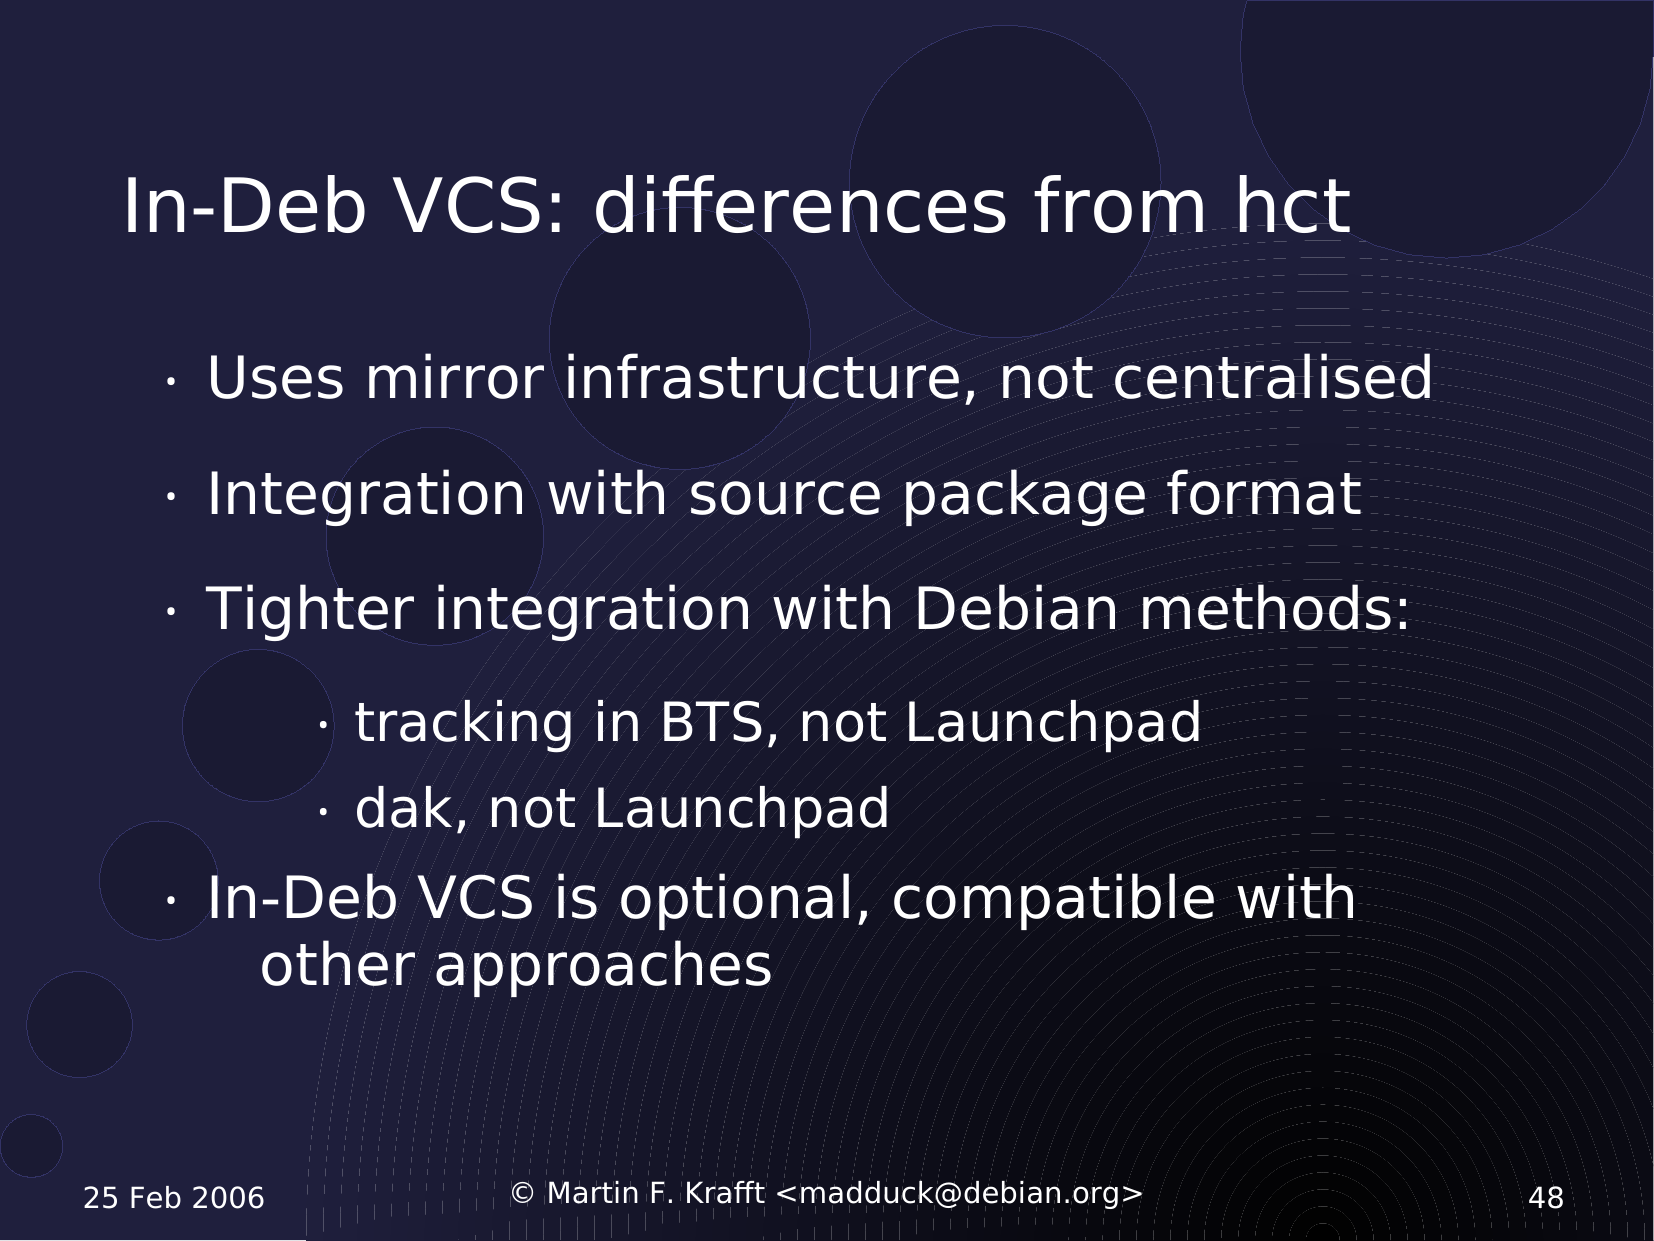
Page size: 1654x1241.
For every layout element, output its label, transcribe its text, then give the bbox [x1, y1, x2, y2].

title In-Deb VCS: differences from hct [121, 102, 1534, 311]
list Uses mirror infrastructure, not centralised Integration with source package format Tighter integration with Debian methods: tracking in BTS, not Launchpad dak, not Launchpad In-Deb VCS is optional, compatible with other approaches [118, 344, 1534, 1127]
